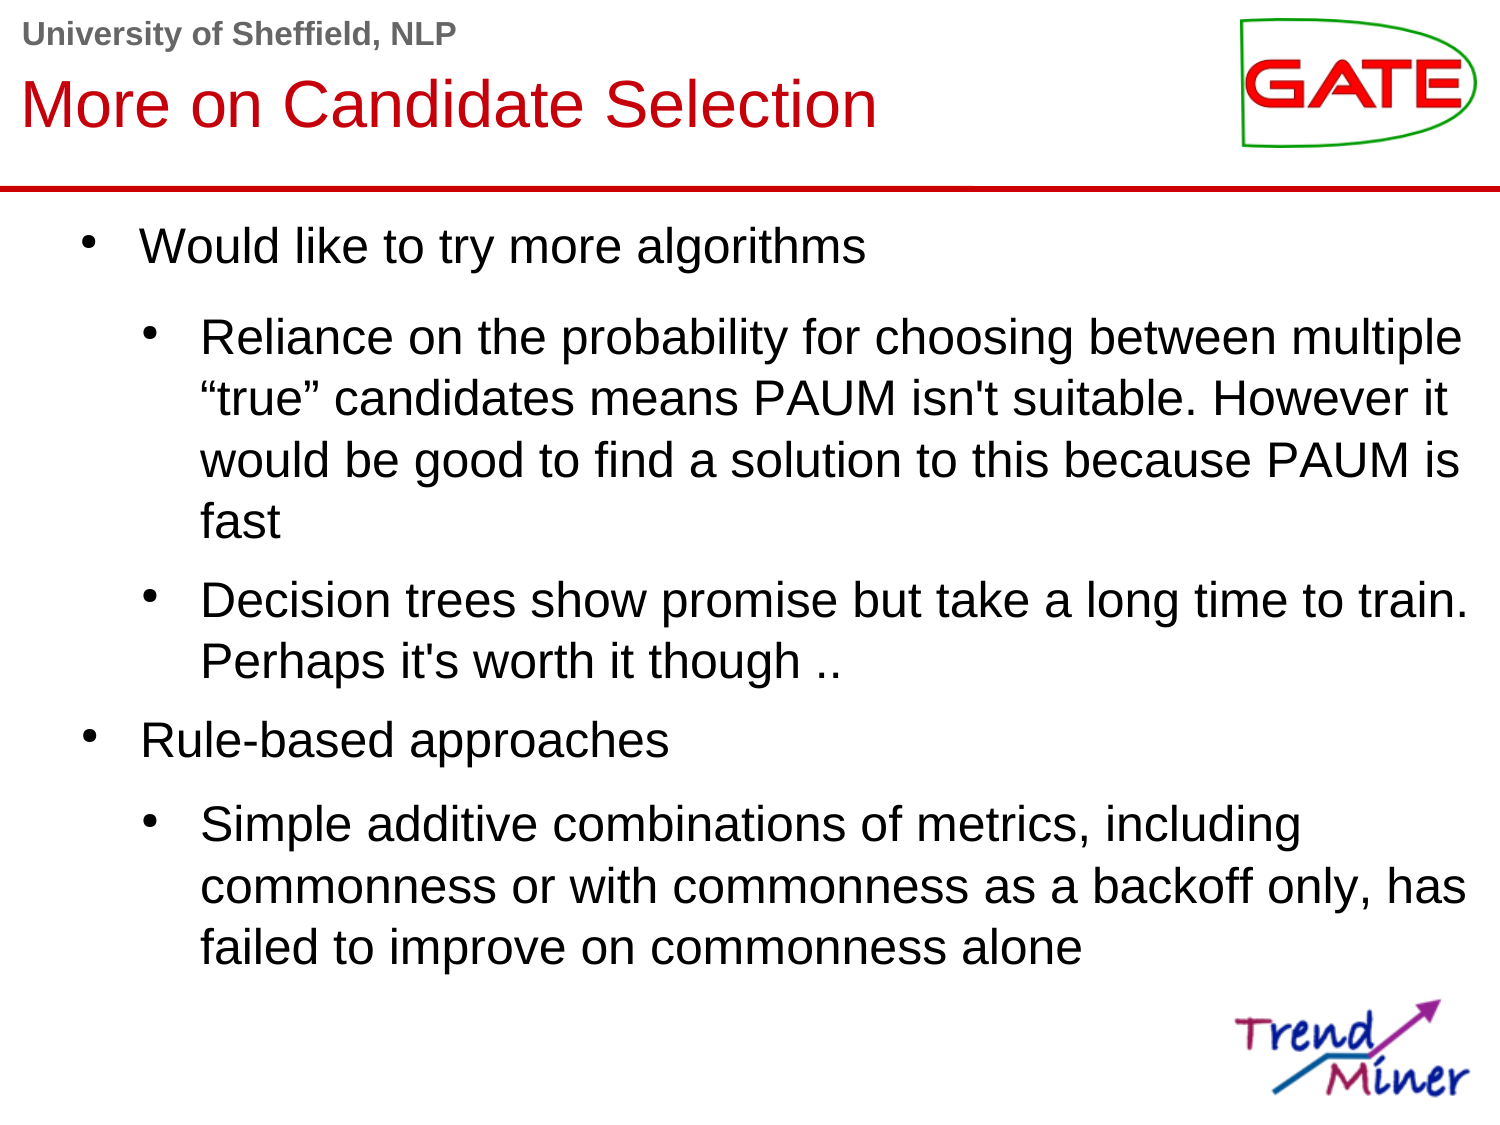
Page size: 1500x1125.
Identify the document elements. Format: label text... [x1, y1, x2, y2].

title More on Candidate Selection [20, 45, 1240, 166]
picture [1204, 992, 1496, 1118]
picture [1240, 18, 1477, 148]
list Would like to try more algorithms Reliance on the probability for choosing between multiple “true” candidates means PAUM isn't suitable. However it would be good to find a solution to this because PAUM is fast Decision trees show promise but take a long time to train. Perhaps it's worth it though .. Rule-based approaches Simple additive combinations of metrics, including commonness or with commonness as a backoff only, has failed to improve on commonness alone [23, 212, 1477, 1063]
